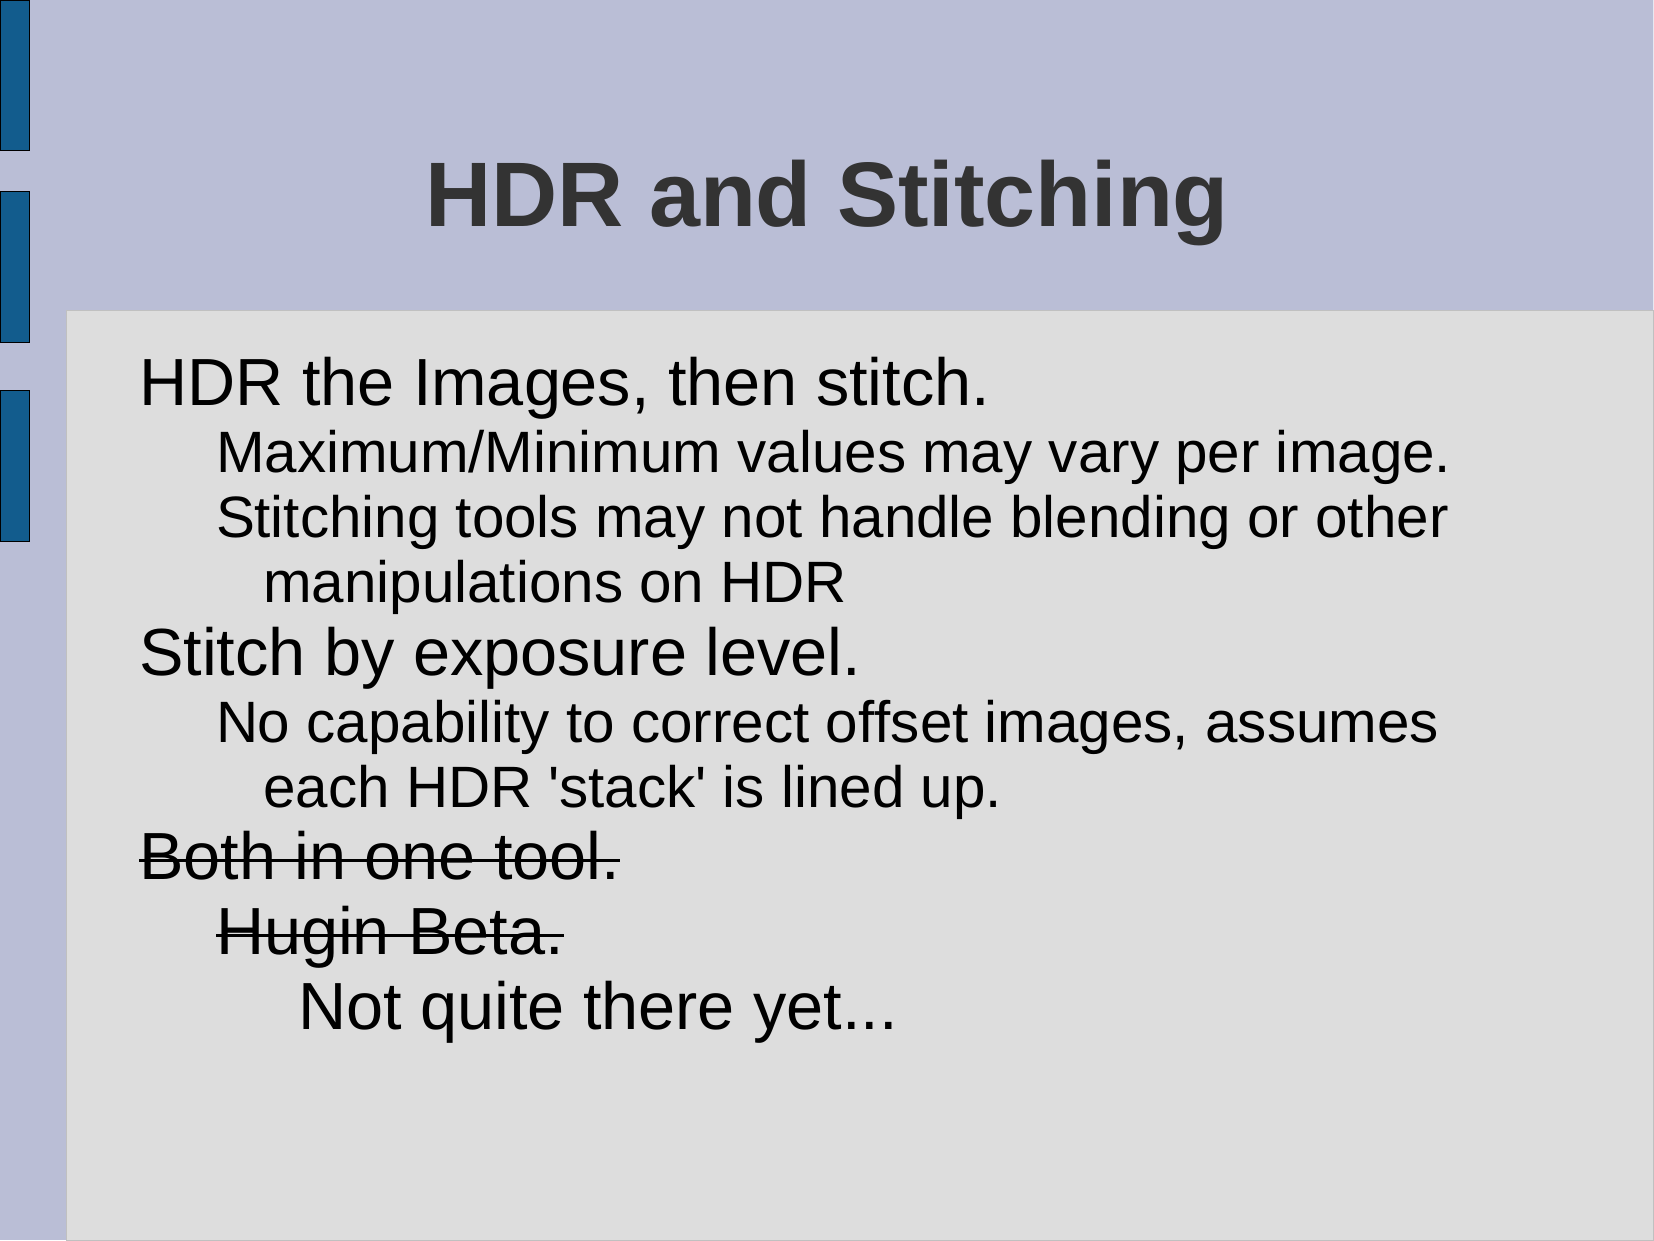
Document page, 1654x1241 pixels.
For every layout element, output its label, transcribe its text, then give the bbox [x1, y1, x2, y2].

title HDR and Stitching [121, 91, 1534, 299]
list HDR the Images, then stitch. Maximum/Minimum values may vary per image. Stitching tools may not handle blending or other manipulations on HDR Stitch by exposure level. No capability to correct offset images, assumes each HDR 'stack' is lined up. Both in one tool. Hugin Beta. Not quite there yet... [121, 344, 1534, 1127]
